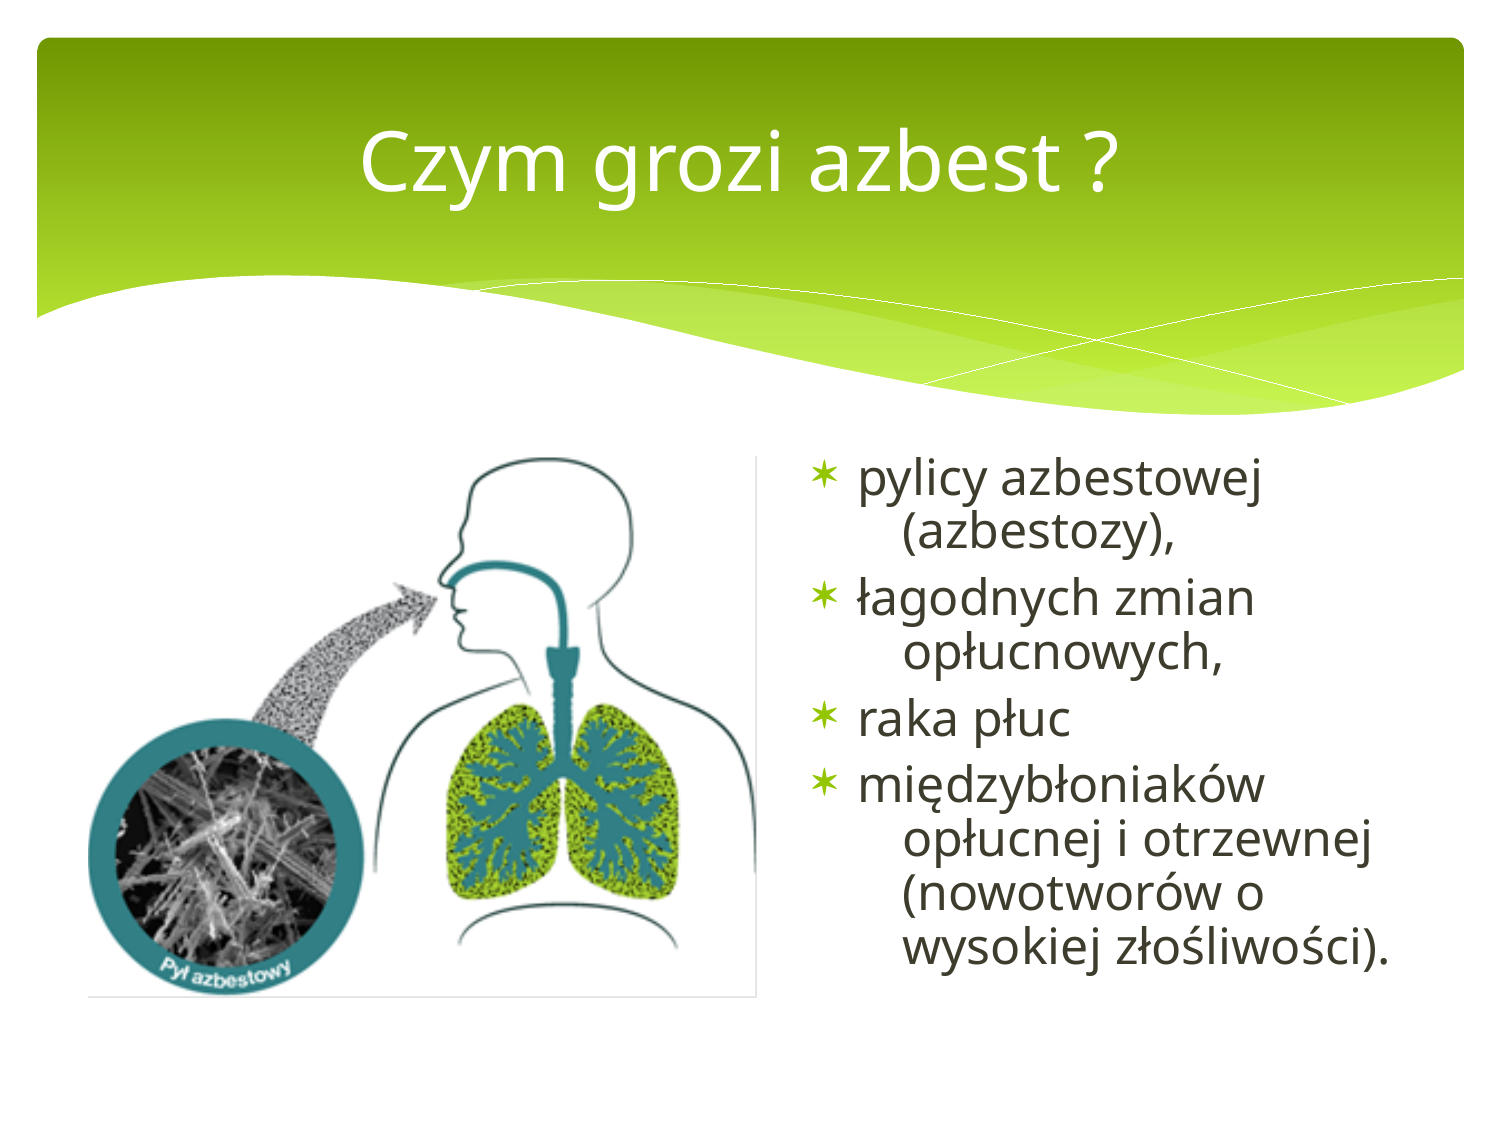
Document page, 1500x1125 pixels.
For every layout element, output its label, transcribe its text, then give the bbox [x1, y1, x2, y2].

list pylicy azbestowej (azbestozy), łagodnych zmian opłucnowych, raka płuc międzybłoniaków opłucnej i otrzewnej (nowotworów o wysokiej złośliwości). [797, 444, 1436, 1006]
title Czym grozi azbest ? [75, 55, 1426, 262]
picture [88, 456, 759, 1000]
